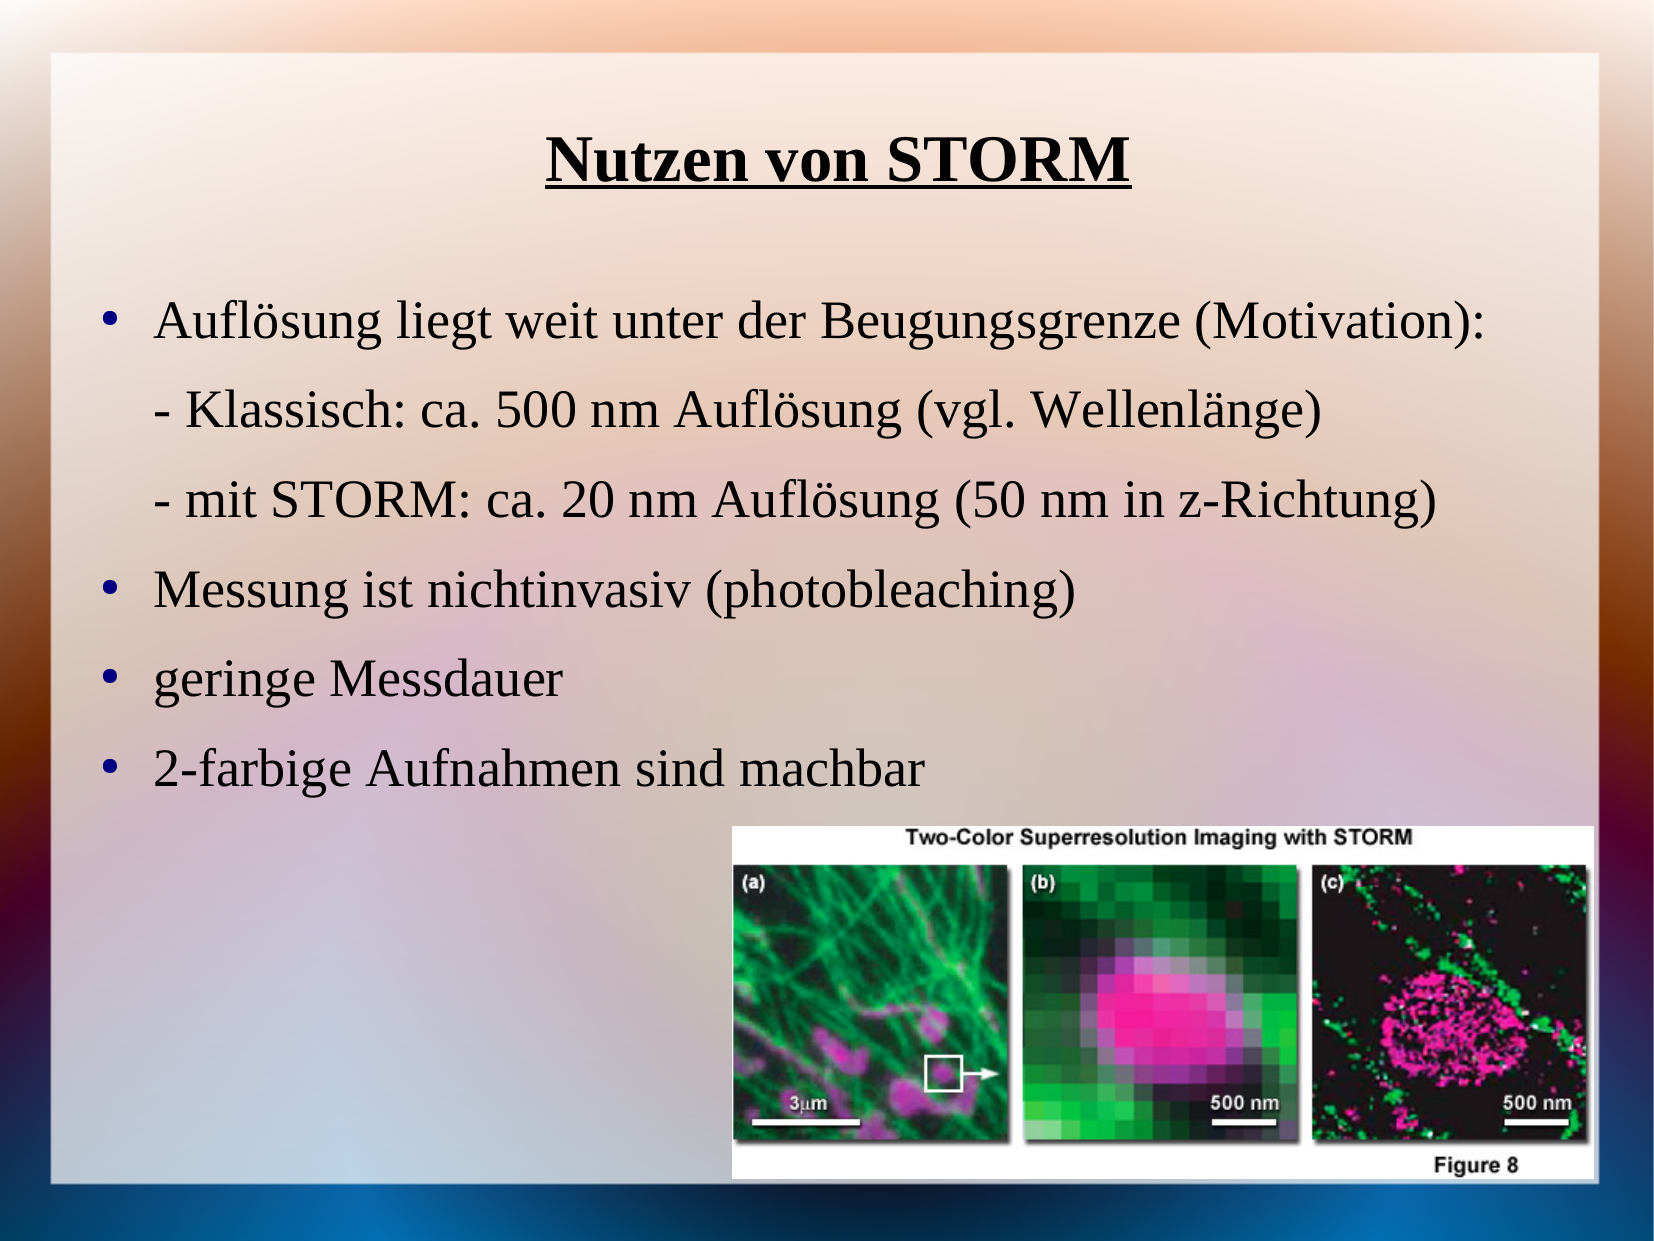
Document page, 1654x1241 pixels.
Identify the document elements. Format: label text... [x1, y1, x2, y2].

title Nutzen von STORM [82, 55, 1571, 263]
picture [0, 0, 1654, 1241]
list Auflösung liegt weit unter der Beugungsgrenze (Motivation): - Klassisch: ca. 500 nm Auflösung (vgl. Wellenlänge) - mit STORM: ca. 20 nm Auflösung (50 nm in z-Richtung) Messung ist nichtinvasiv (photobleaching) geringe Messdauer 2-farbige Aufnahmen sind machbar [82, 290, 1571, 1034]
